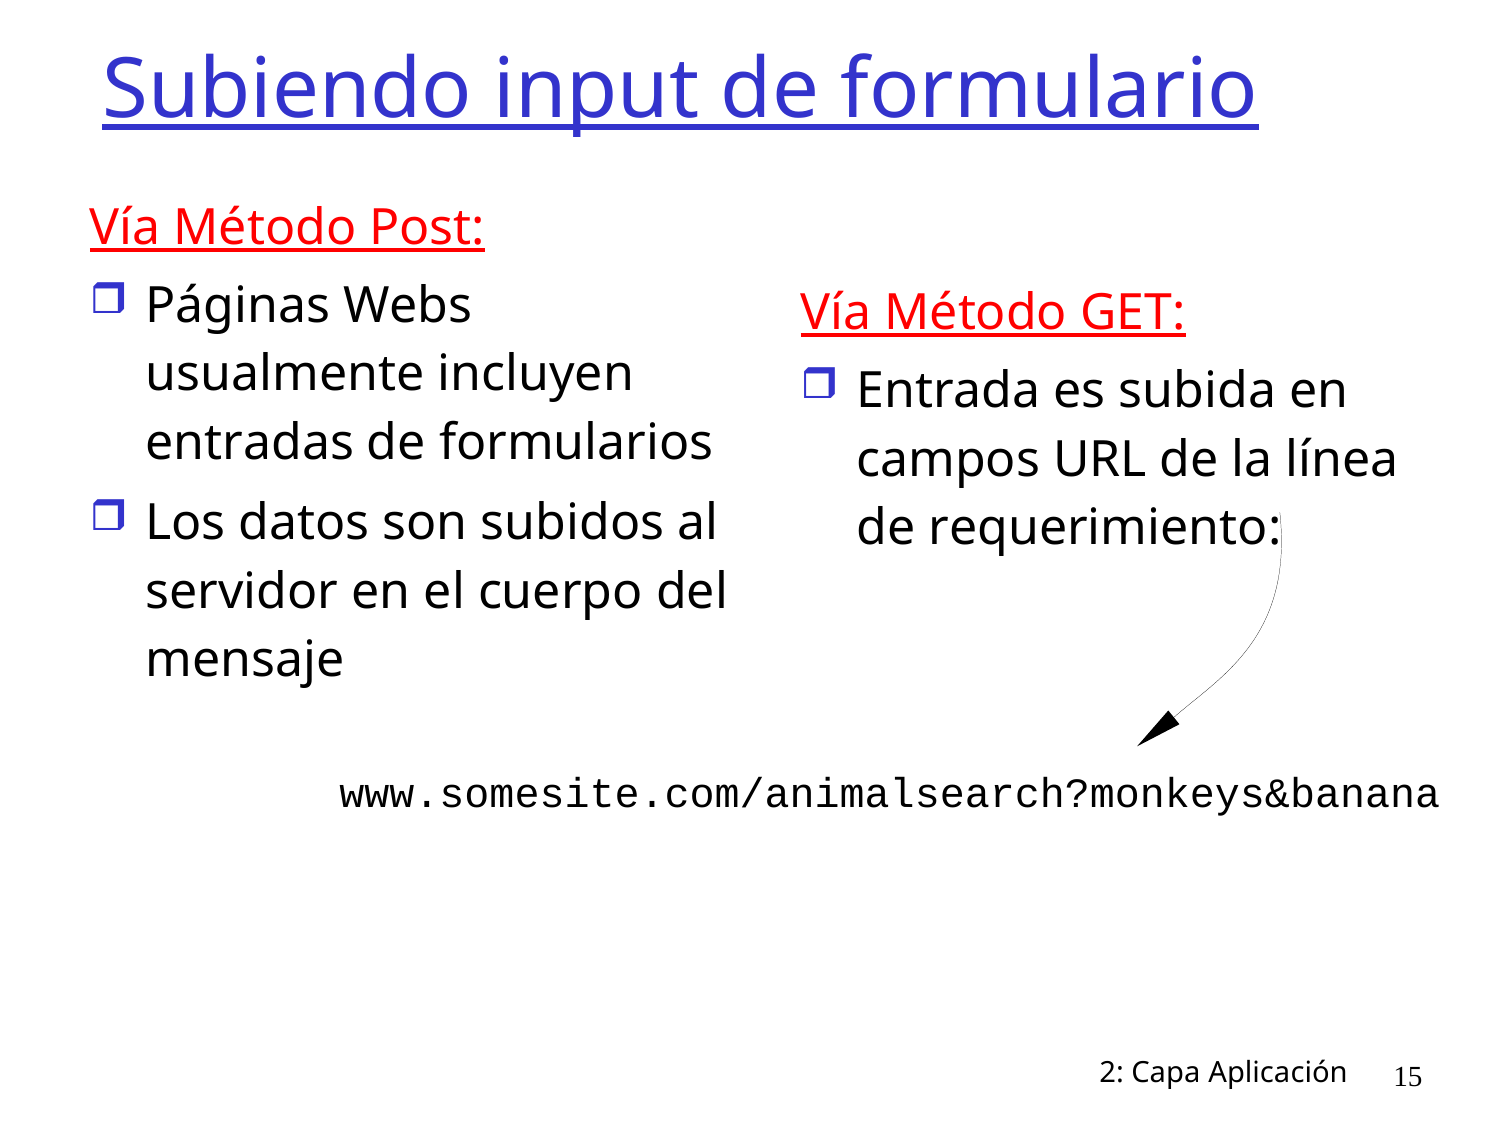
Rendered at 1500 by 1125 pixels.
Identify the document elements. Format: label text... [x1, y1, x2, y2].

list Vía Método Post: Páginas Webs usualmente incluyen entradas de formularios Los datos son subidos al servidor en el cuerpo del mensaje [75, 187, 753, 1066]
title Subiendo input de formulario [87, 15, 1463, 158]
list Vía Método GET: Entrada es subida en campos URL de la línea de requerimiento: [785, 272, 1464, 570]
text_box www.somesite.com/animalsearch?monkeys&banana [324, 763, 1455, 826]
